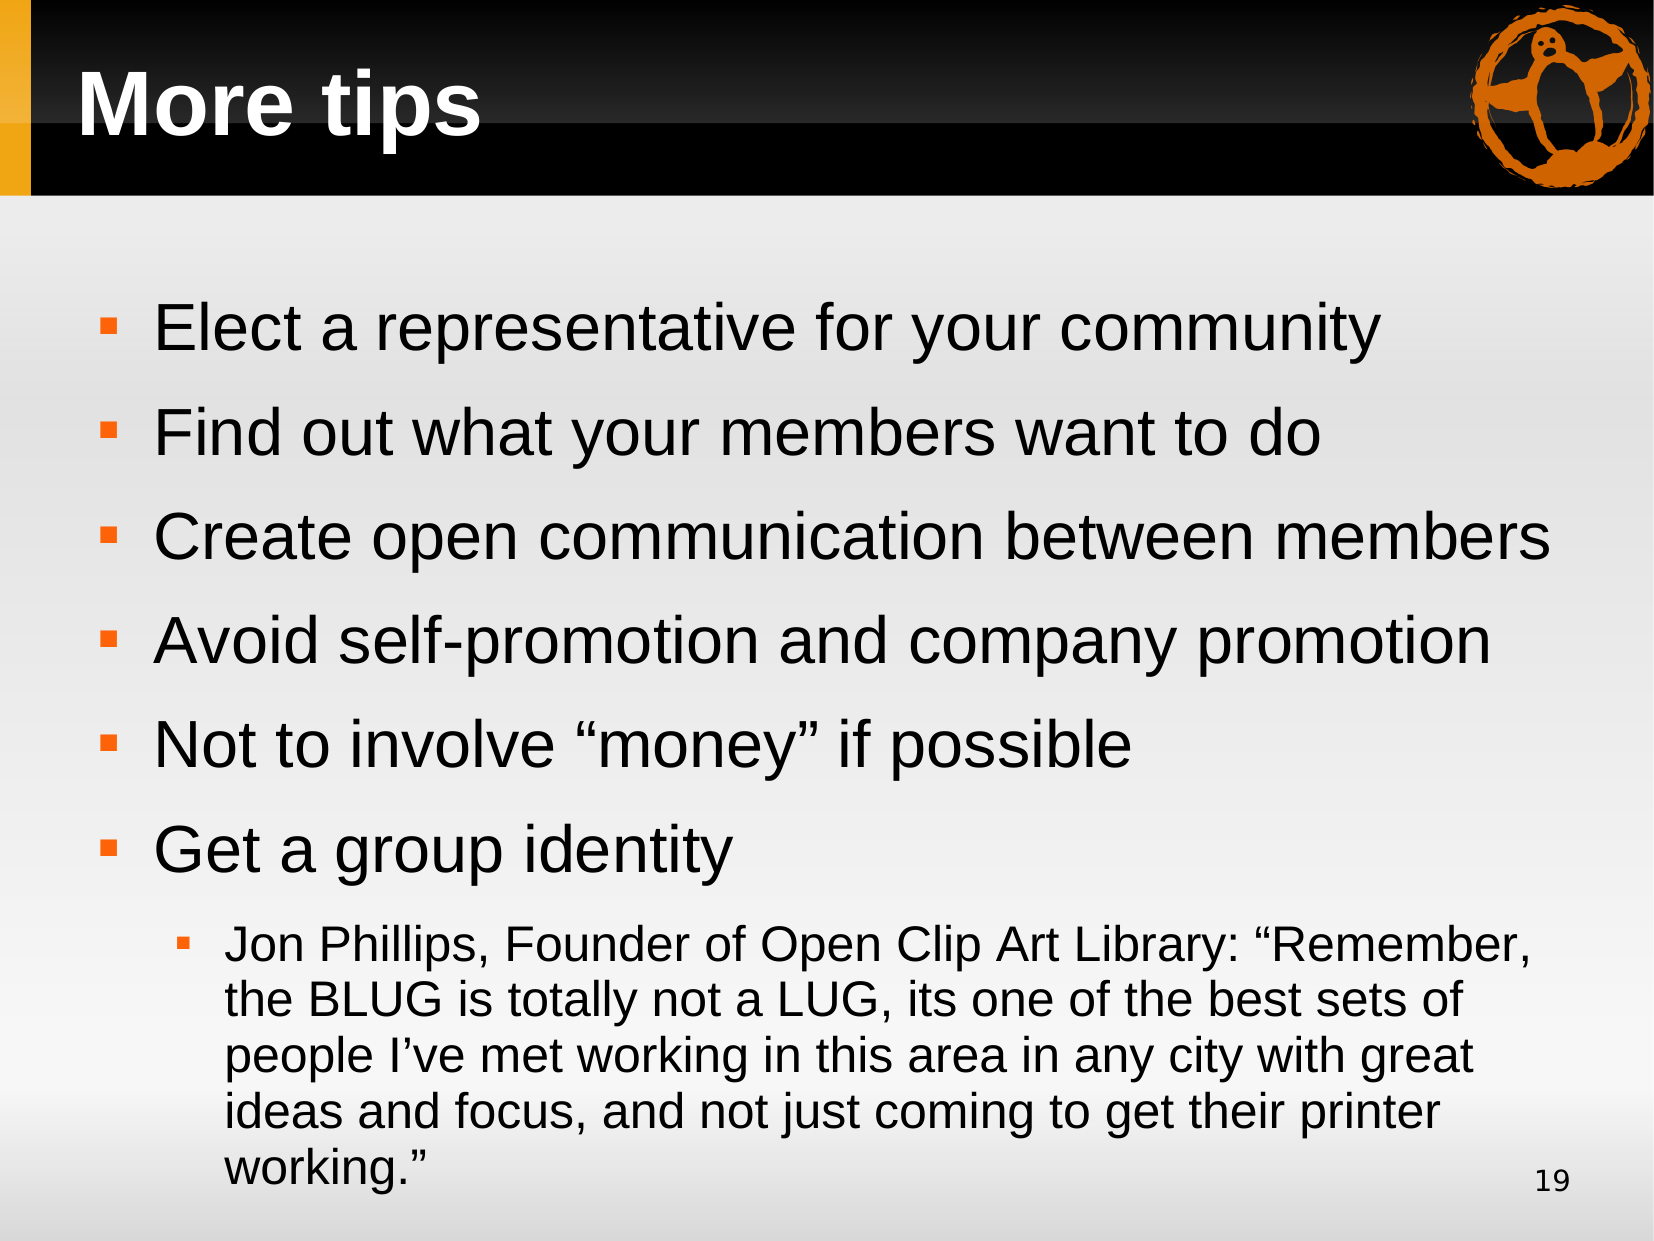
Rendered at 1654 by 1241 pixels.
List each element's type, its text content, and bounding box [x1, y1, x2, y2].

list Elect a representative for your community Find out what your members want to do Create open communication between members Avoid self-promotion and company promotion Not to involve “money” if possible Get a group identity Jon Phillips, Founder of Open Clip Art Library: “Remember, the BLUG is totally not a LUG, its one of the best sets of people I’ve met working in this area in any city with great ideas and focus, and not just coming to get their printer working.” [82, 290, 1571, 1195]
title More tips [76, 0, 1565, 208]
picture [0, 0, 1654, 1241]
